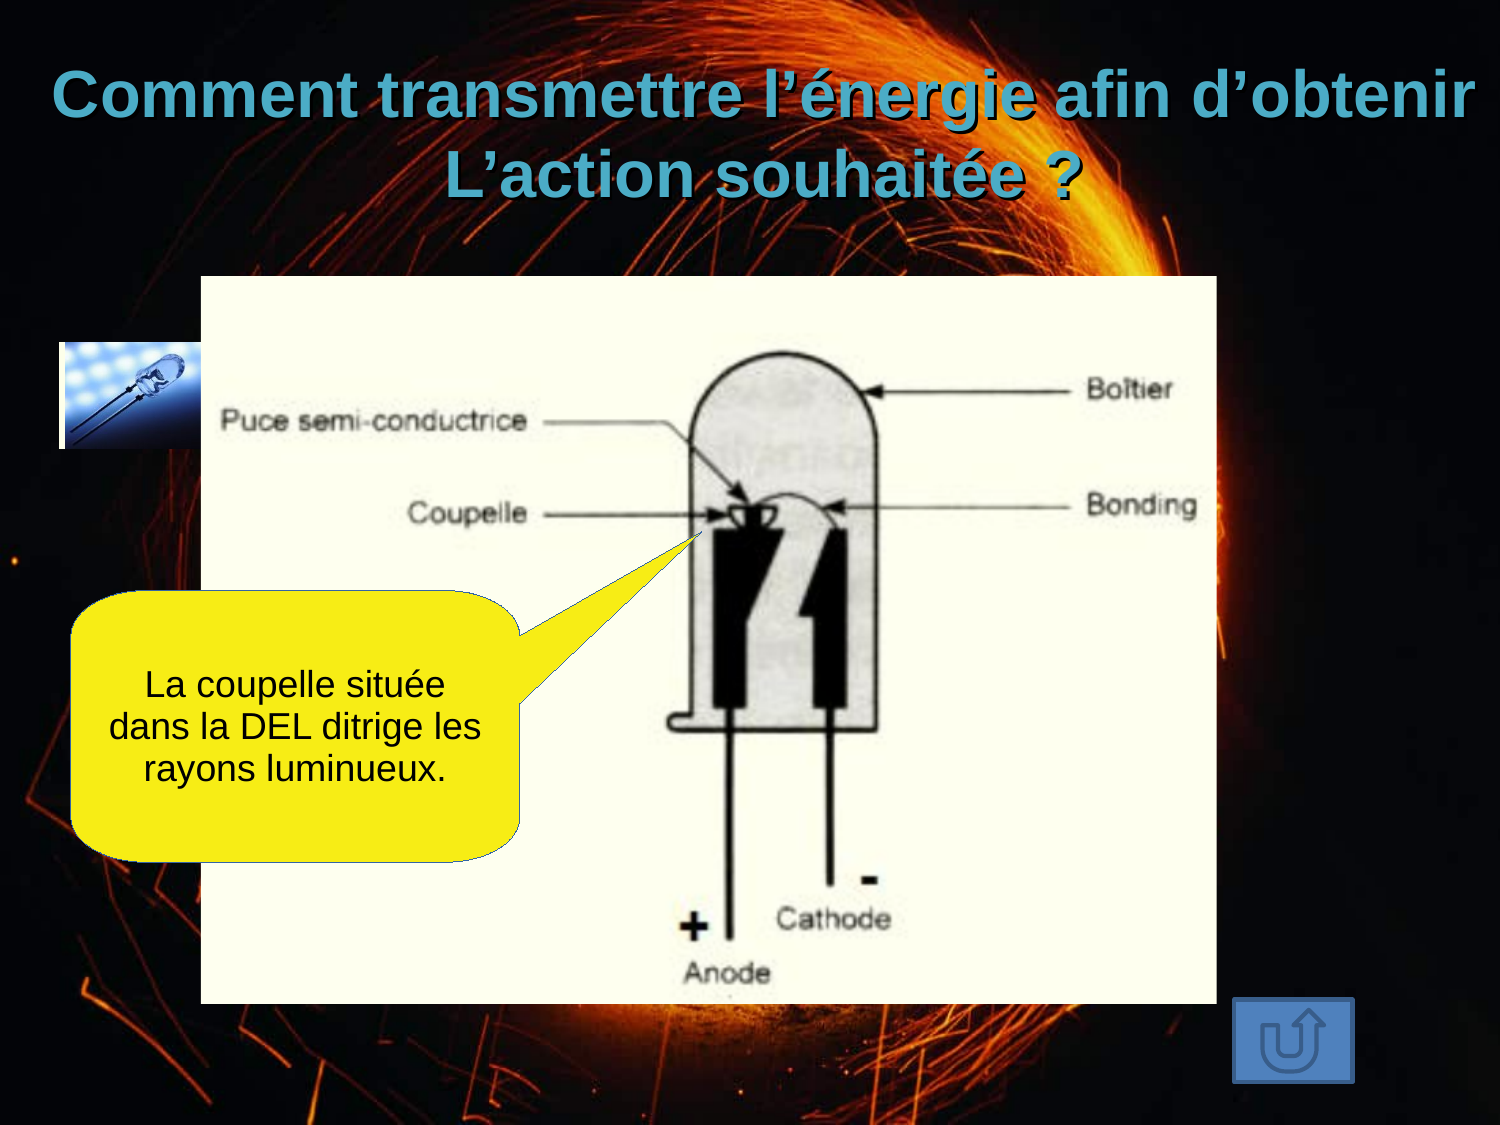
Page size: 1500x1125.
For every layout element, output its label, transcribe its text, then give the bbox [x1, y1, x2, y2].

text_box Comment transmettre l’énergie afin d’obtenir L’action souhaitée ? [37, 43, 1493, 218]
text_box [1234, 999, 1353, 1082]
picture [0, 0, 1500, 1125]
text_box La coupelle située dans la DEL ditrige les rayons luminueux. [70, 531, 702, 863]
